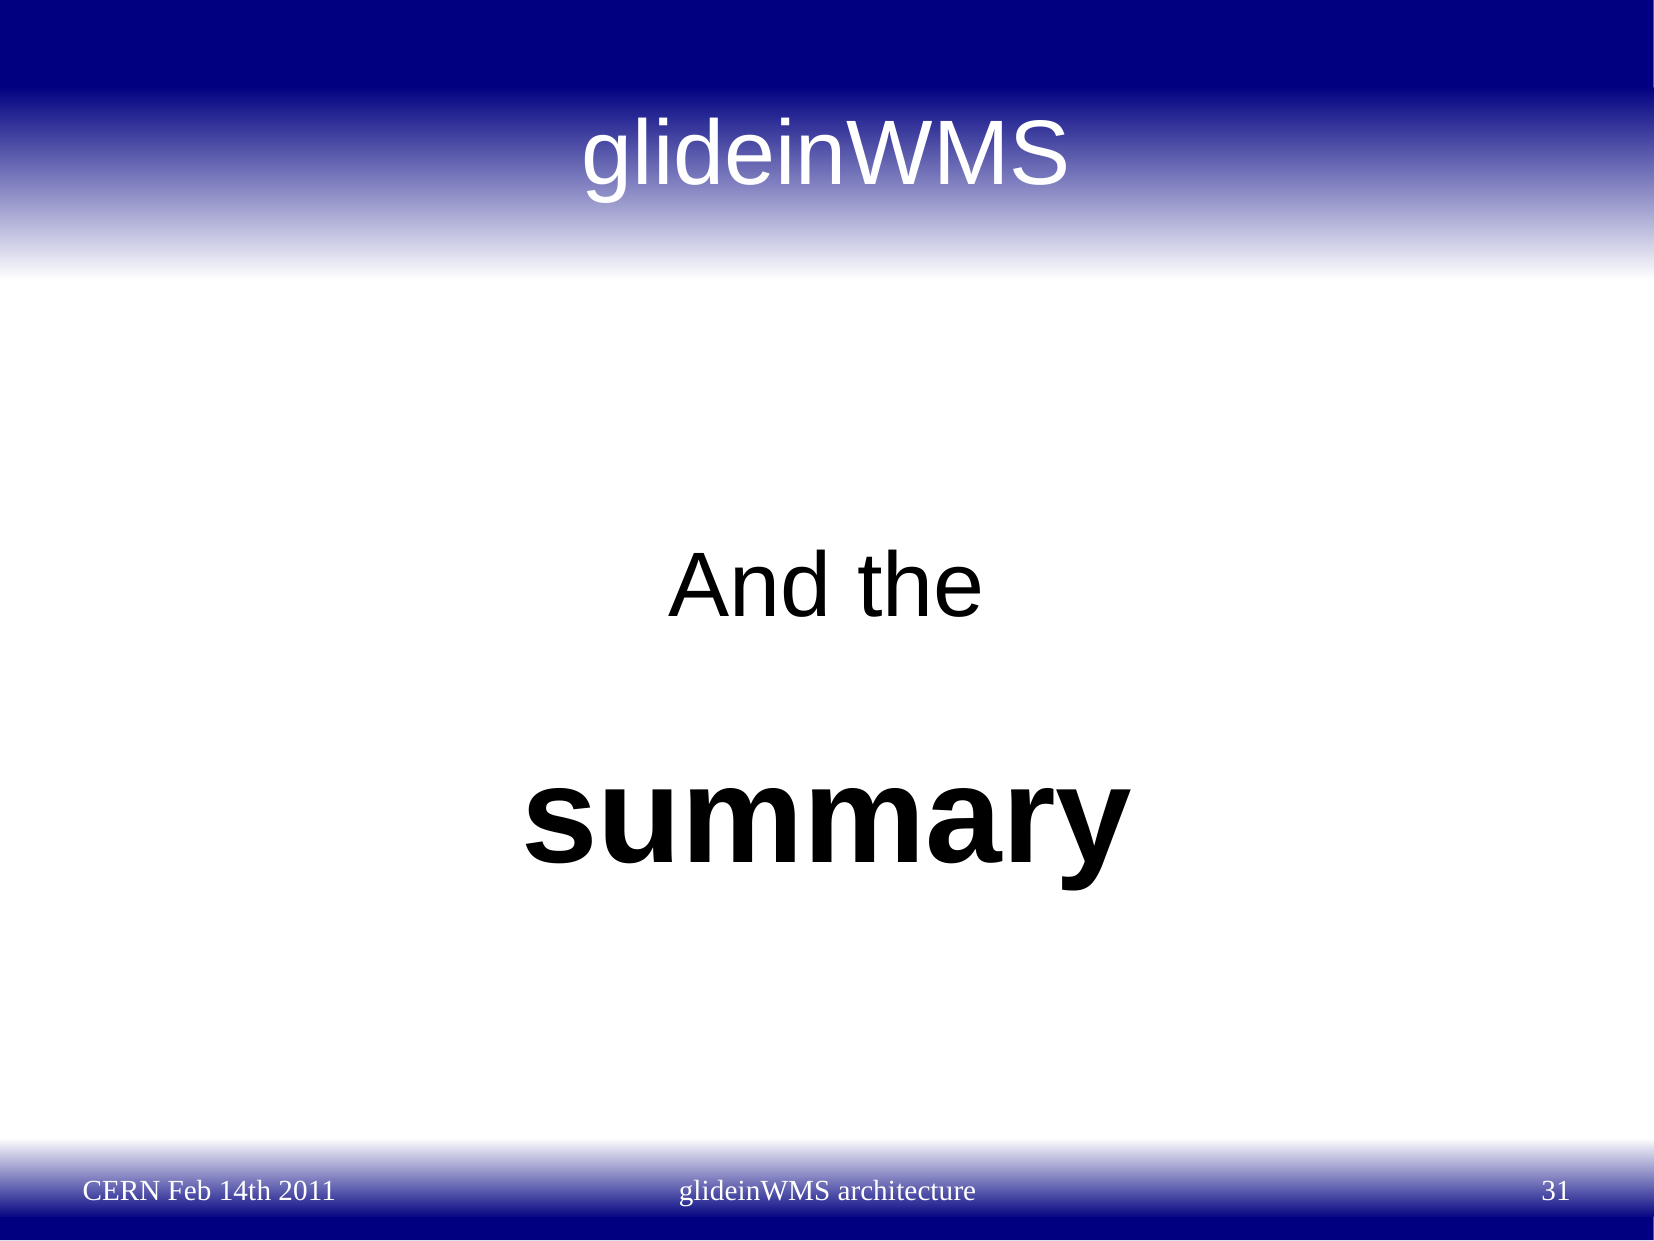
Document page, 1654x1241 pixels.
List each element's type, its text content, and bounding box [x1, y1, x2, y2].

subtitle And the summary [82, 297, 1571, 1128]
title glideinWMS [82, 49, 1571, 257]
